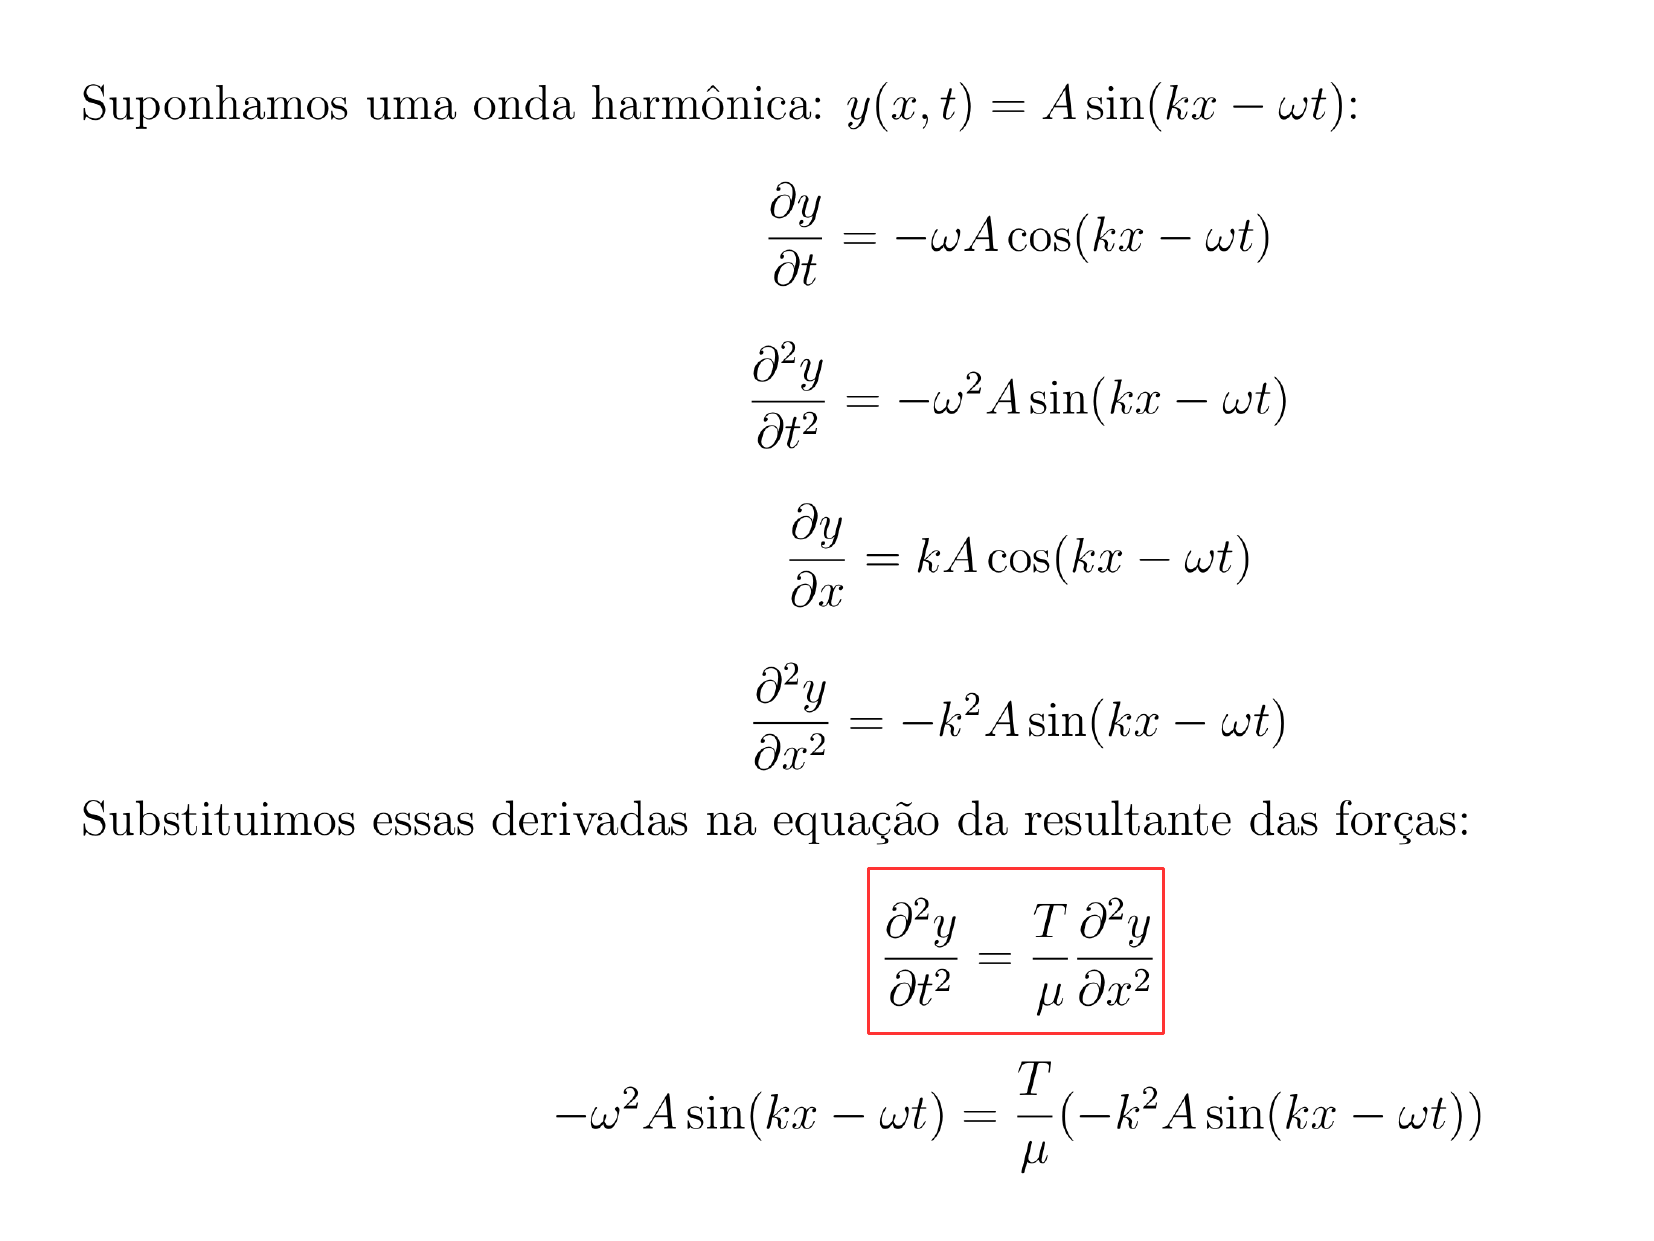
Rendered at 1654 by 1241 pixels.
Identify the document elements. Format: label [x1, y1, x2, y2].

picture [48, 71, 1542, 1184]
